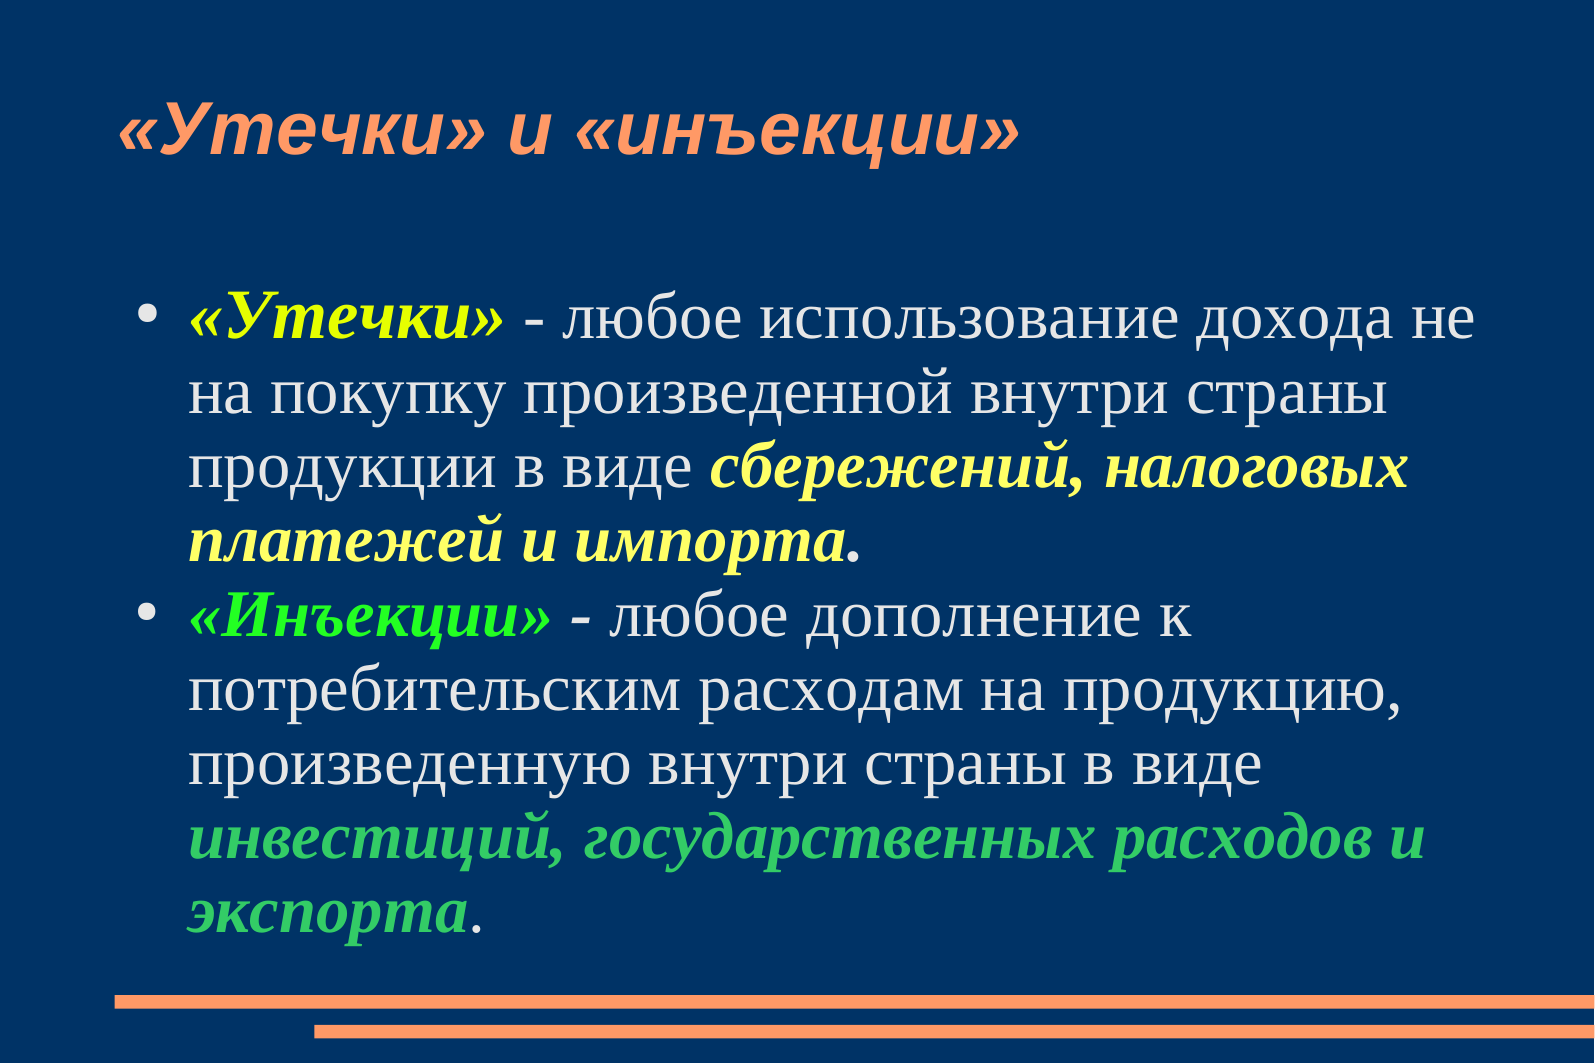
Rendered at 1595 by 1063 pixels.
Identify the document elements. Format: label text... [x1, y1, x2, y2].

list «Утечки» - любое использование дохода не на покупку произведенной внутри страны продукции в виде сбережений, налоговых платежей и импорта. «Инъекции» - любое дополнение к потребительским расходам на продукцию, произведенную внутри страны в виде инвестиций, государственных расходов и экспорта. [117, 276, 1505, 956]
title «Утечки» и «инъекции» [117, 47, 1479, 210]
